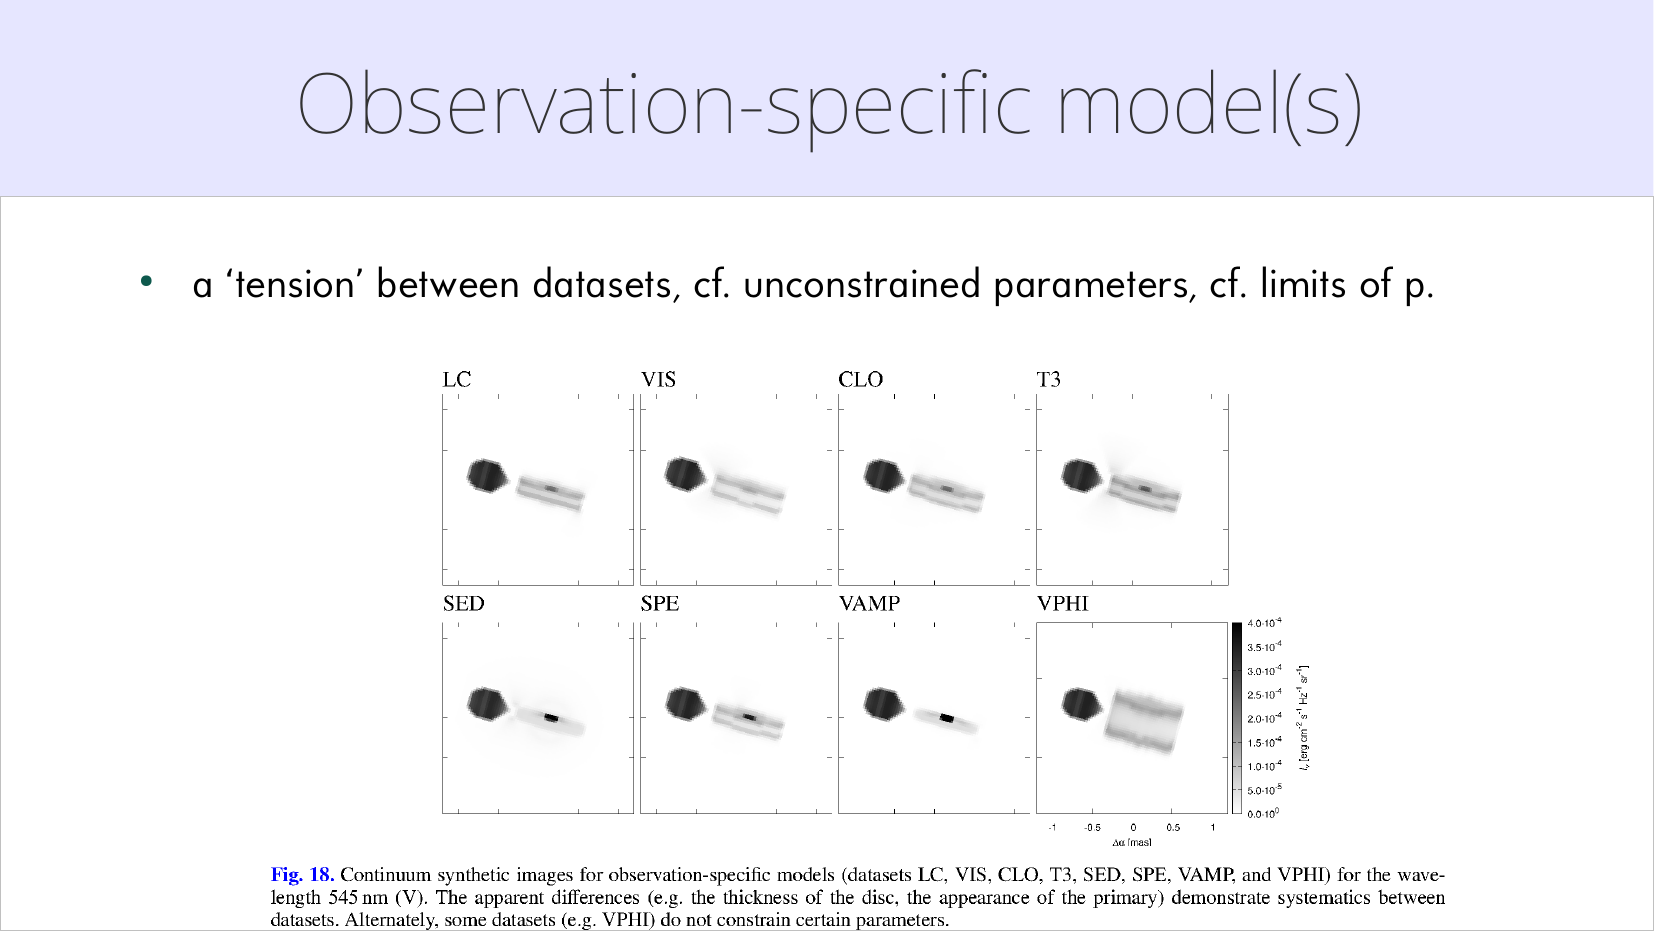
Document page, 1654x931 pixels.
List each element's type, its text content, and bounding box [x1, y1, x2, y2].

title Observation-specific model(s) [124, 23, 1537, 179]
picture [271, 371, 1445, 930]
list a ‘tension’ between datasets, cf. unconstrained parameters, cf. limits of p. [121, 258, 1534, 798]
